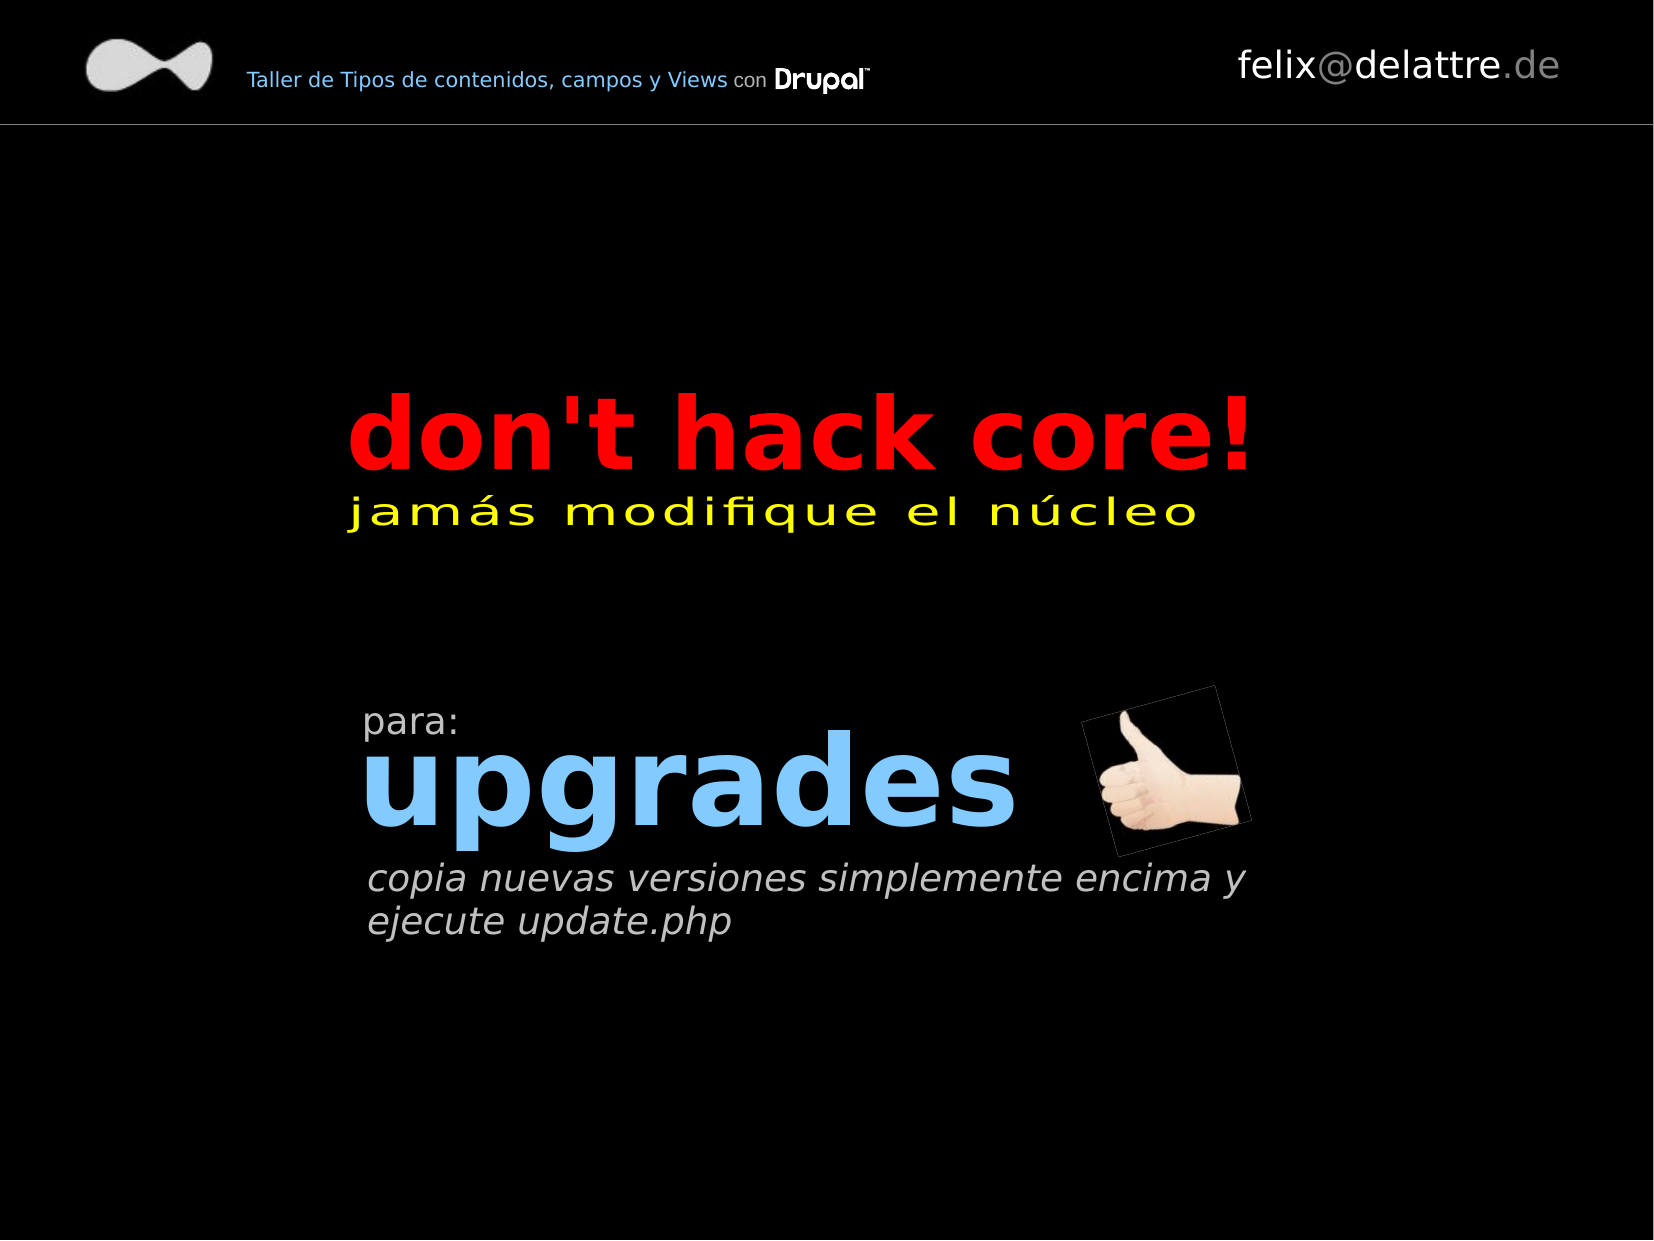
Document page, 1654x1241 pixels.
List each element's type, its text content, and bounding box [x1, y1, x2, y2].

text_box jamás modifique el núcleo [333, 440, 1264, 649]
picture [1188, 685, 1217, 693]
picture [1243, 788, 1252, 823]
text_box para: [338, 683, 484, 760]
picture [62, 31, 229, 104]
text_box upgrades [333, 693, 1243, 919]
text_box don't hack core! [331, 369, 1309, 501]
text_box copia nuevas versiones simplemente encima y ejecute update.php [343, 839, 1279, 960]
